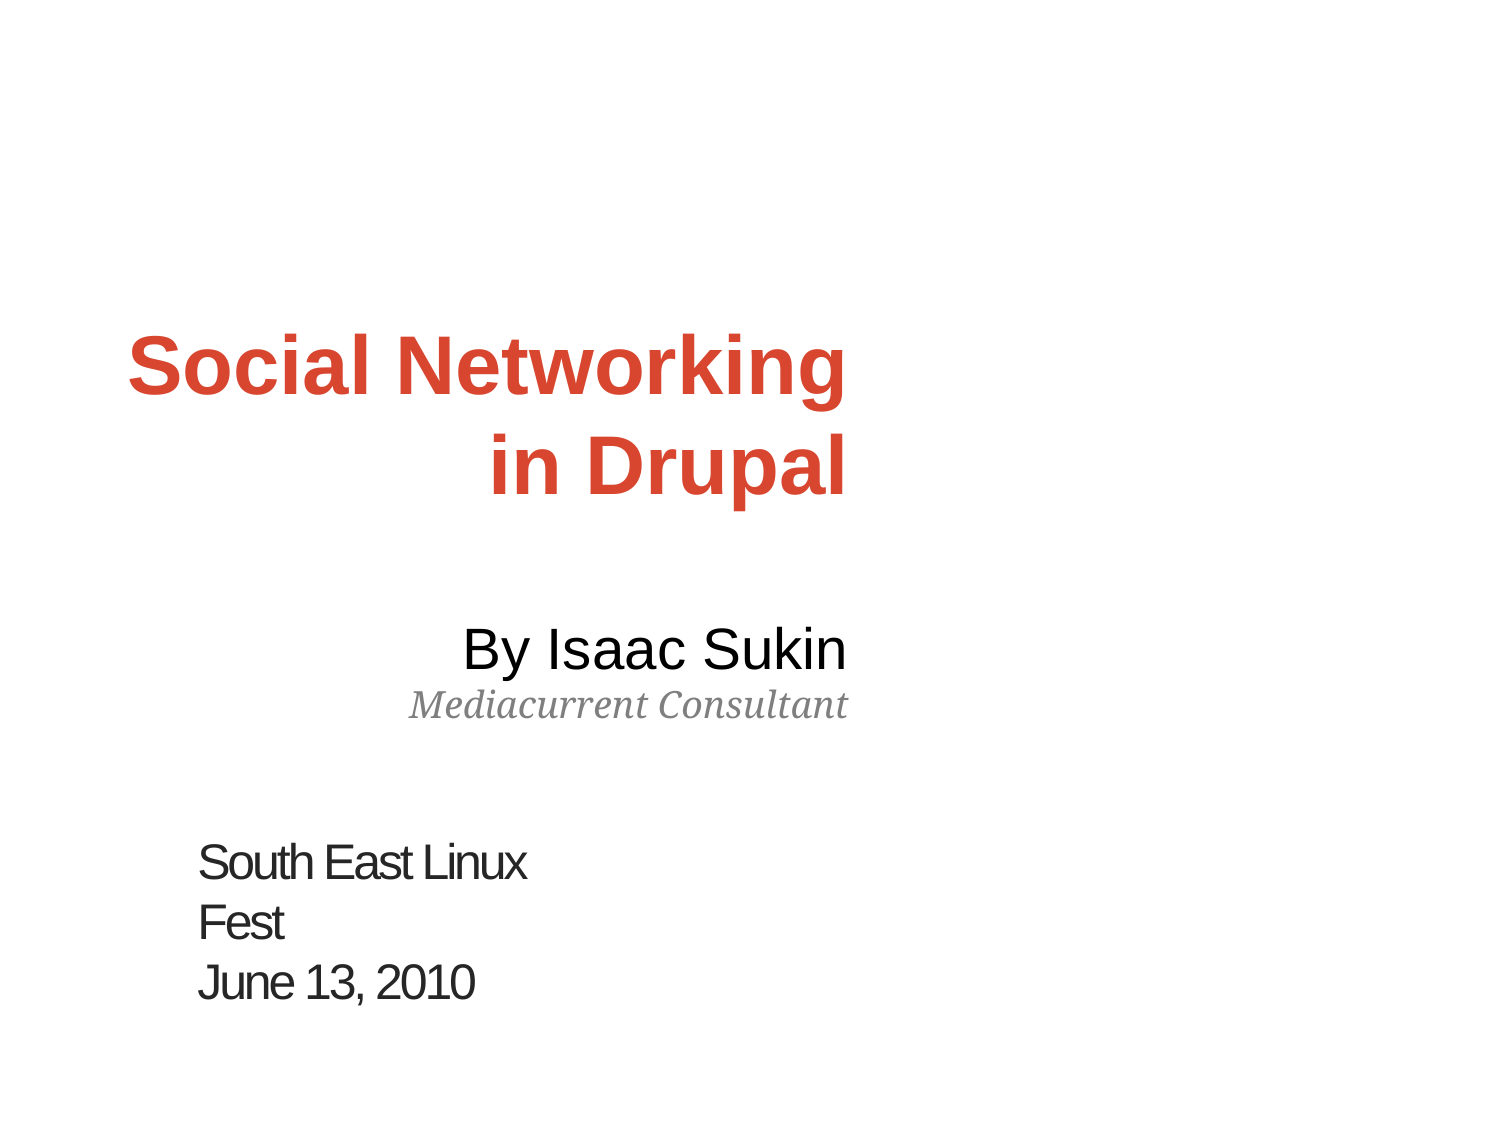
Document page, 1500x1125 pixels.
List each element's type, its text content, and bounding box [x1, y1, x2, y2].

title Social Networking in Drupal By Isaac Sukin Mediacurrent Consultant [112, 303, 1276, 628]
text_box [112, 628, 1276, 681]
title Social Networking in Drupal By Isaac Sukin Mediacurrent Consultant [112, 681, 1276, 775]
subtitle South East Linux Fest June 13, 2010 [32, 821, 604, 973]
